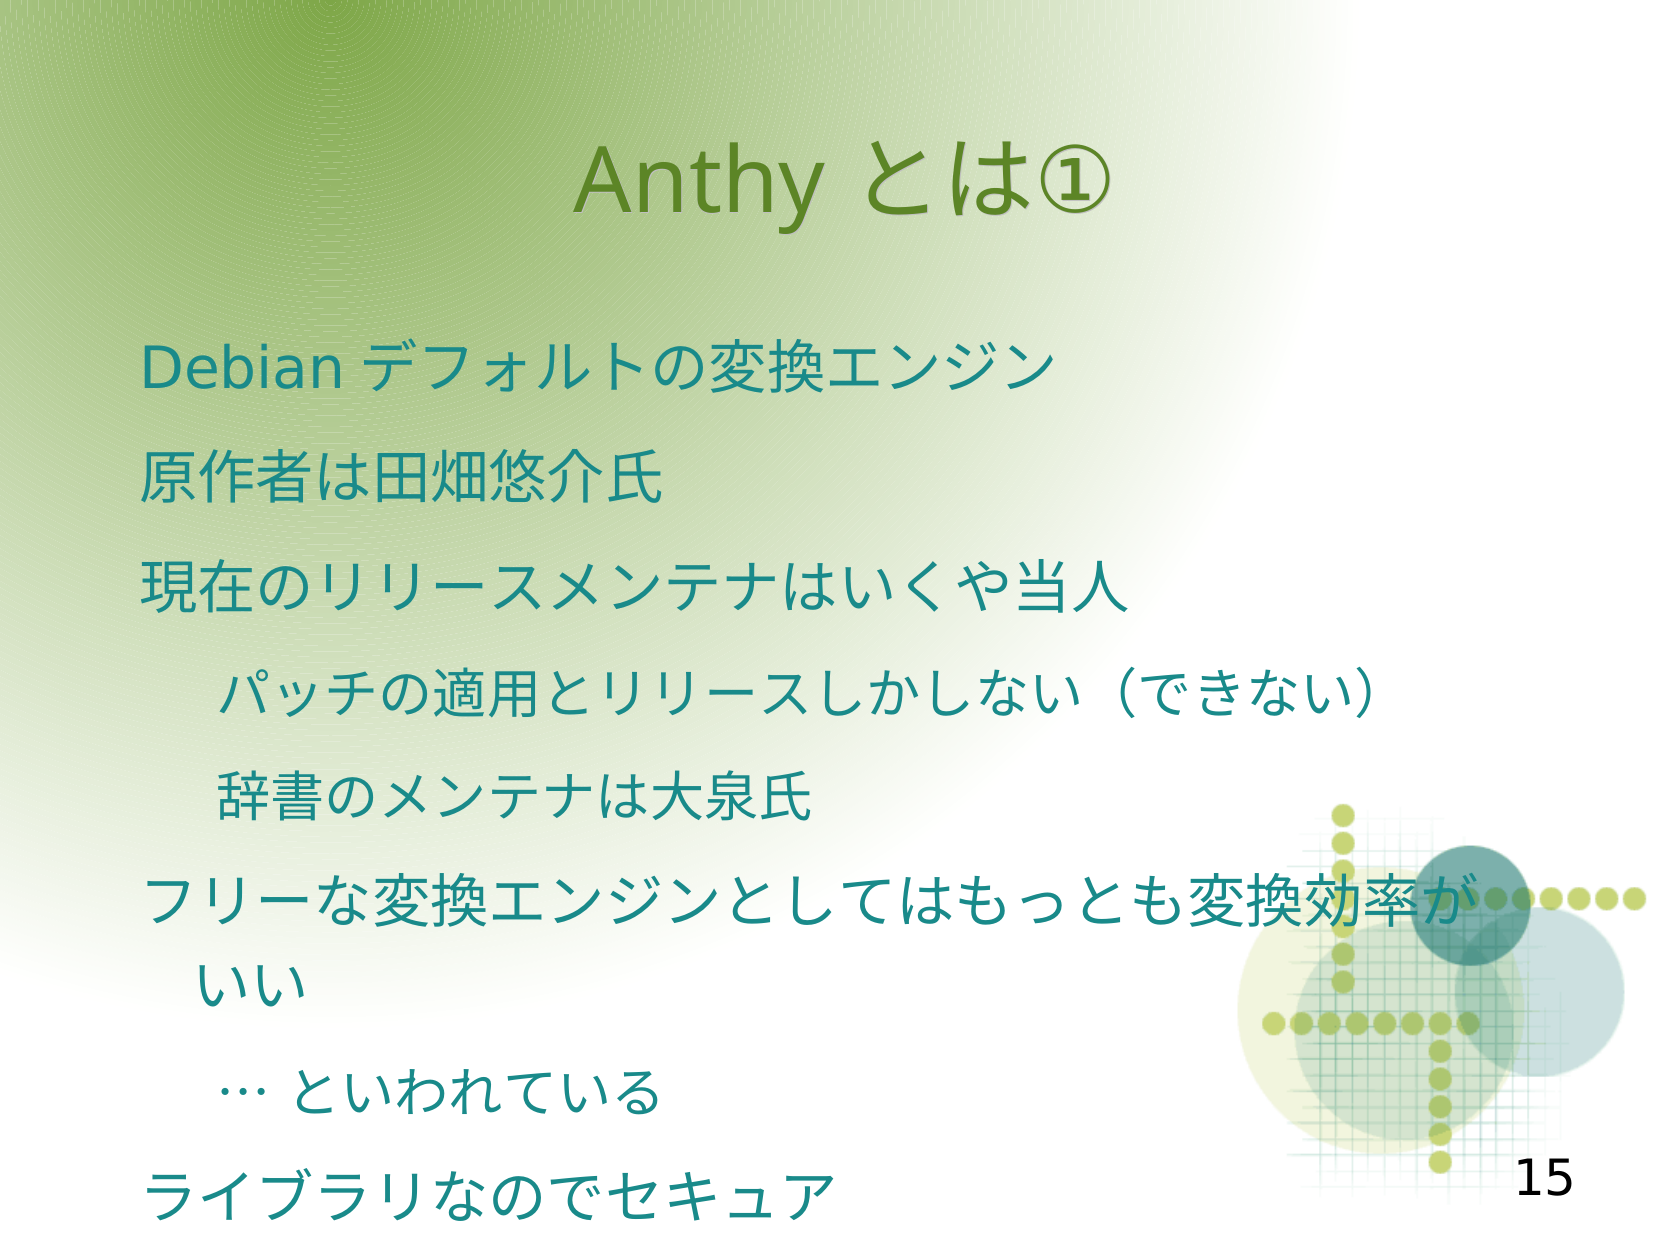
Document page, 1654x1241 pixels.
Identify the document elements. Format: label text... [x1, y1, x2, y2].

picture [1224, 792, 1654, 1211]
list Debianデフォルトの変換エンジン 原作者は田畑悠介氏 現在のリリースメンテナはいくや当人 パッチの適用とリリースしかしない（できない） 辞書のメンテナは大泉氏 フリーな変換エンジンとしてはもっとも変換効率がいい …といわれている ライブラリなのでセキュア [121, 321, 1534, 1103]
title Anthyとは① [121, 73, 1534, 281]
